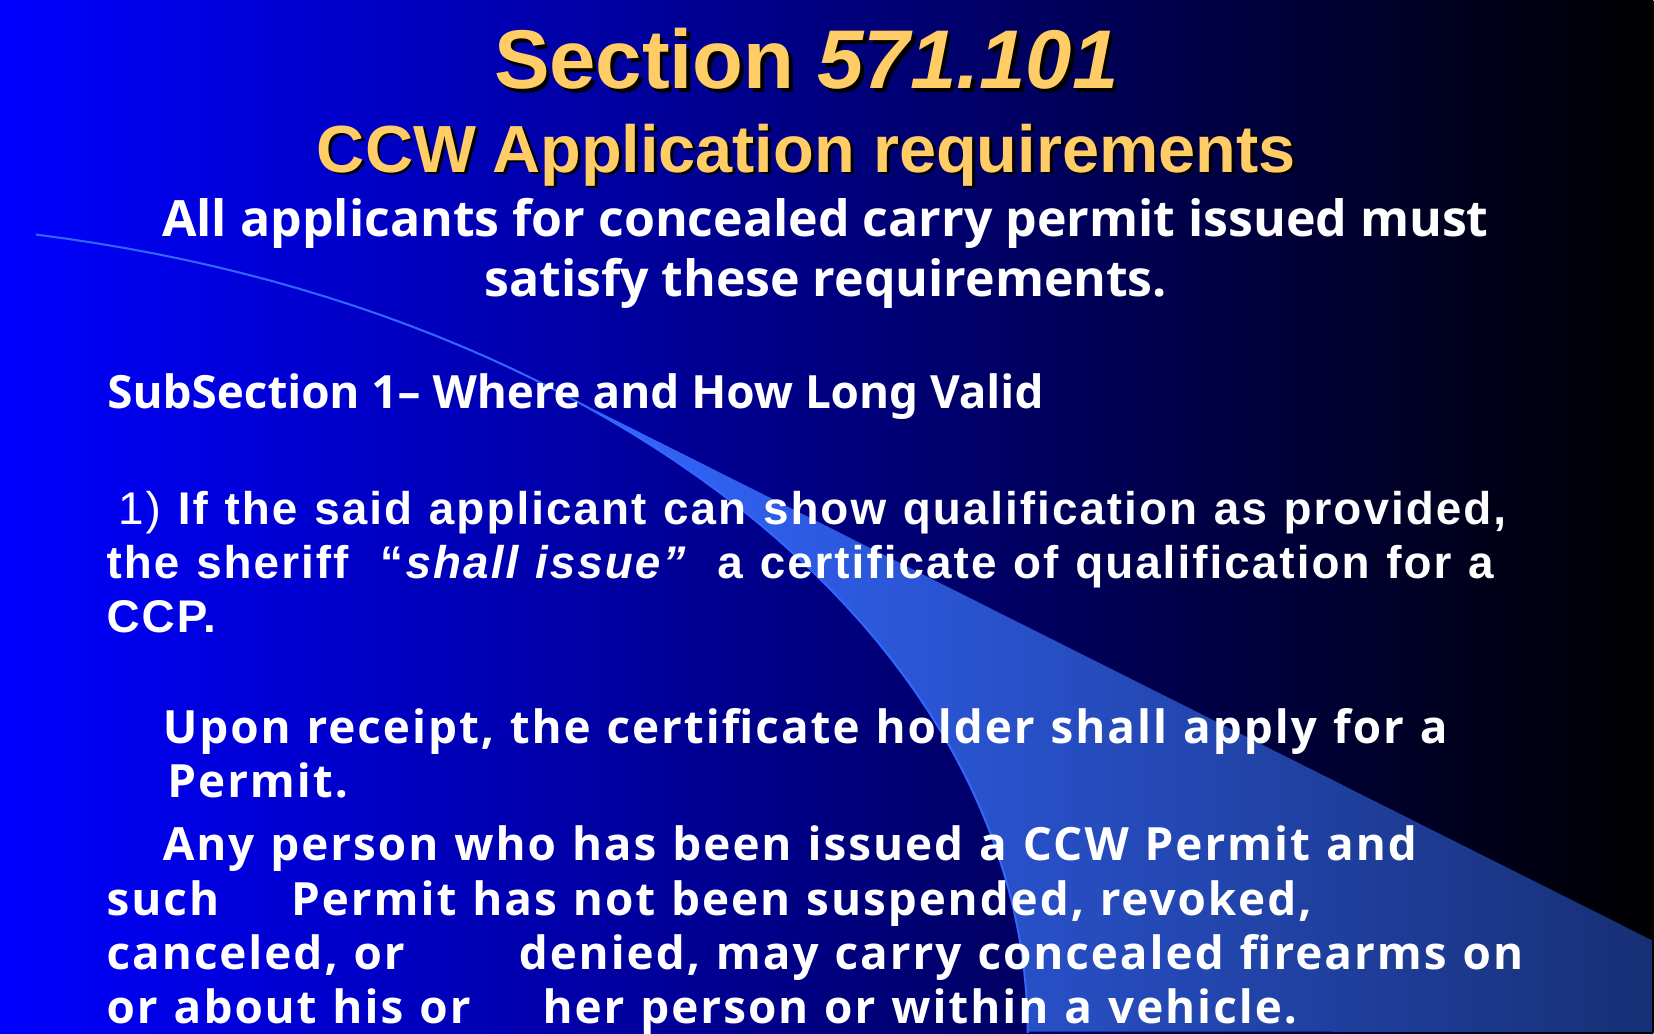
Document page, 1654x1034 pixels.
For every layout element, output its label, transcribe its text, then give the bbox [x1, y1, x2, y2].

title Section 571.101 CCW Application requirements [103, 0, 1510, 193]
list All applicants for concealed carry permit issued must satisfy these requirements. SubSection 1– Where and How Long Valid 1) If the said applicant can show qualification as provided, the sheriff “shall issue” a certificate of qualification for a CCP. Upon receipt, the certificate holder shall apply for a Permit. Any person who has been issued a CCW Permit and such Permit has not been suspended, revoked, canceled, or denied, may carry concealed firearms on or about his or her person or within a vehicle. [106, 189, 1546, 1034]
